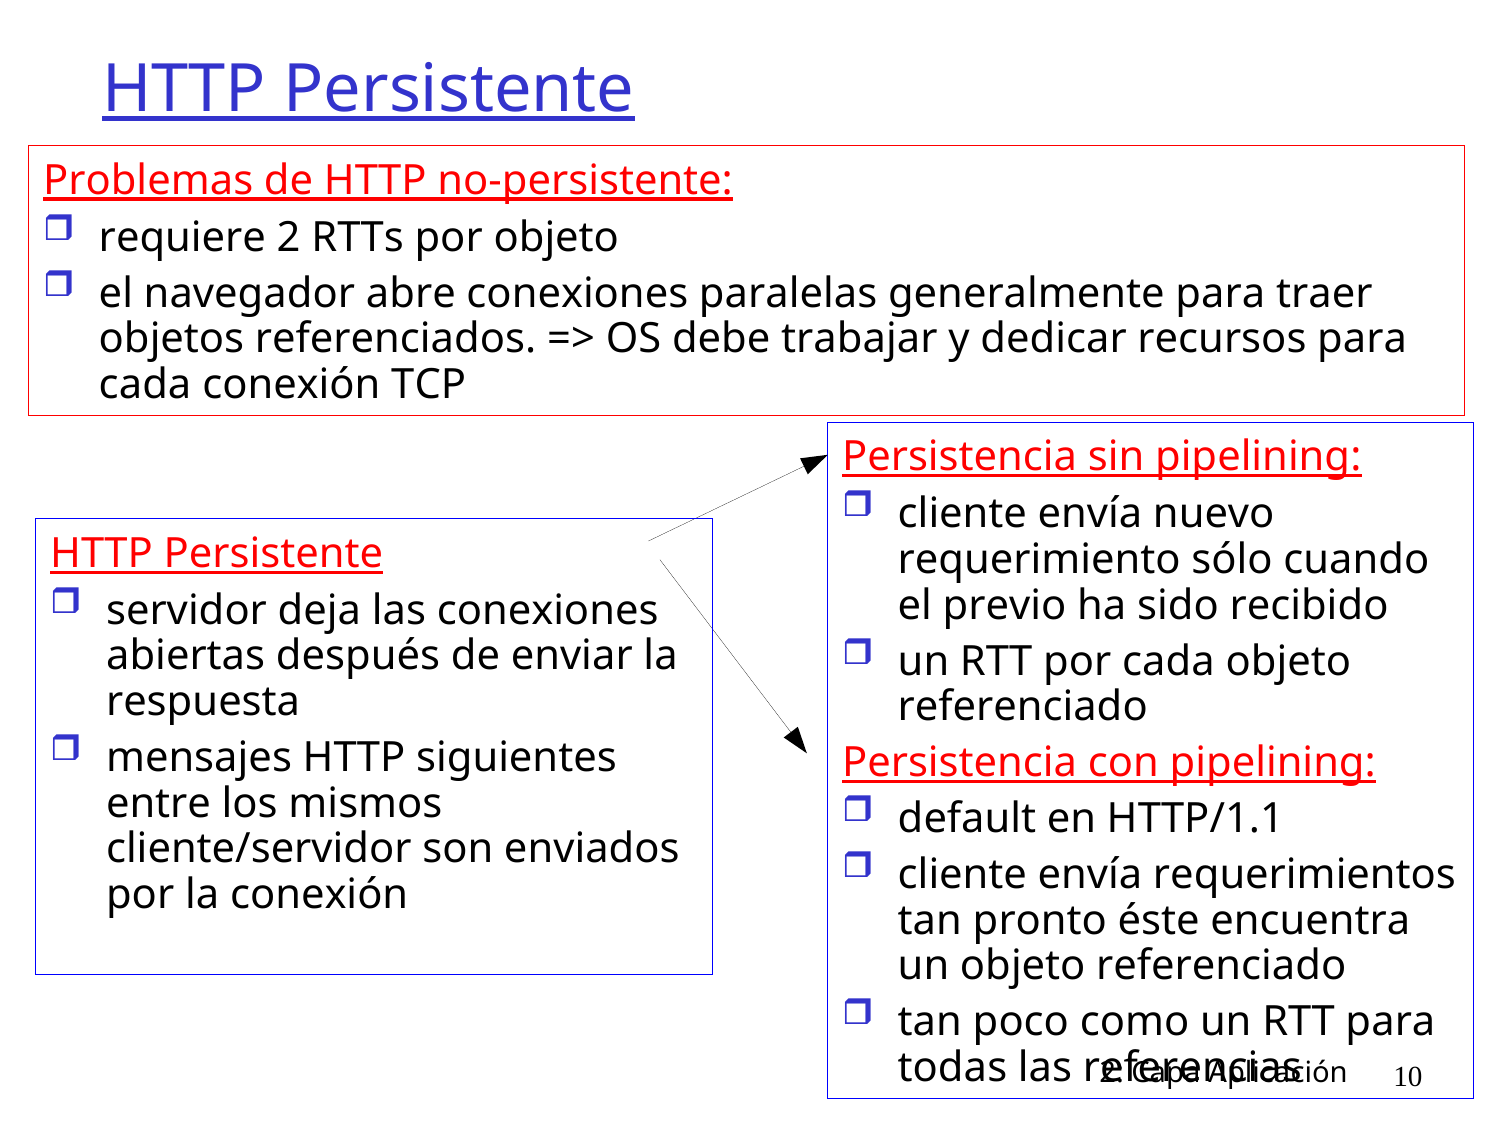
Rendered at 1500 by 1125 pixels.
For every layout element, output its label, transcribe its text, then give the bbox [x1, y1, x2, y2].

list Problemas de HTTP no-persistente: requiere 2 RTTs por objeto el navegador abre conexiones paralelas generalmente para traer objetos referenciados. => OS debe trabajar y dedicar recursos para cada conexión TCP [28, 145, 1465, 410]
list Persistencia sin pipelining: cliente envía nuevo requerimiento sólo cuando el previo ha sido recibido un RTT por cada objeto referenciado Persistencia con pipelining: default en HTTP/1.1 cliente envía requerimientos tan pronto éste encuentra un objeto referenciado tan poco como un RTT para todas las referencias [827, 422, 1474, 1076]
title HTTP Persistente [87, 15, 1463, 145]
list HTTP Persistente servidor deja las conexiones abiertas después de enviar la respuesta mensajes HTTP siguientes entre los mismos cliente/servidor son enviados por la conexión [35, 518, 713, 975]
